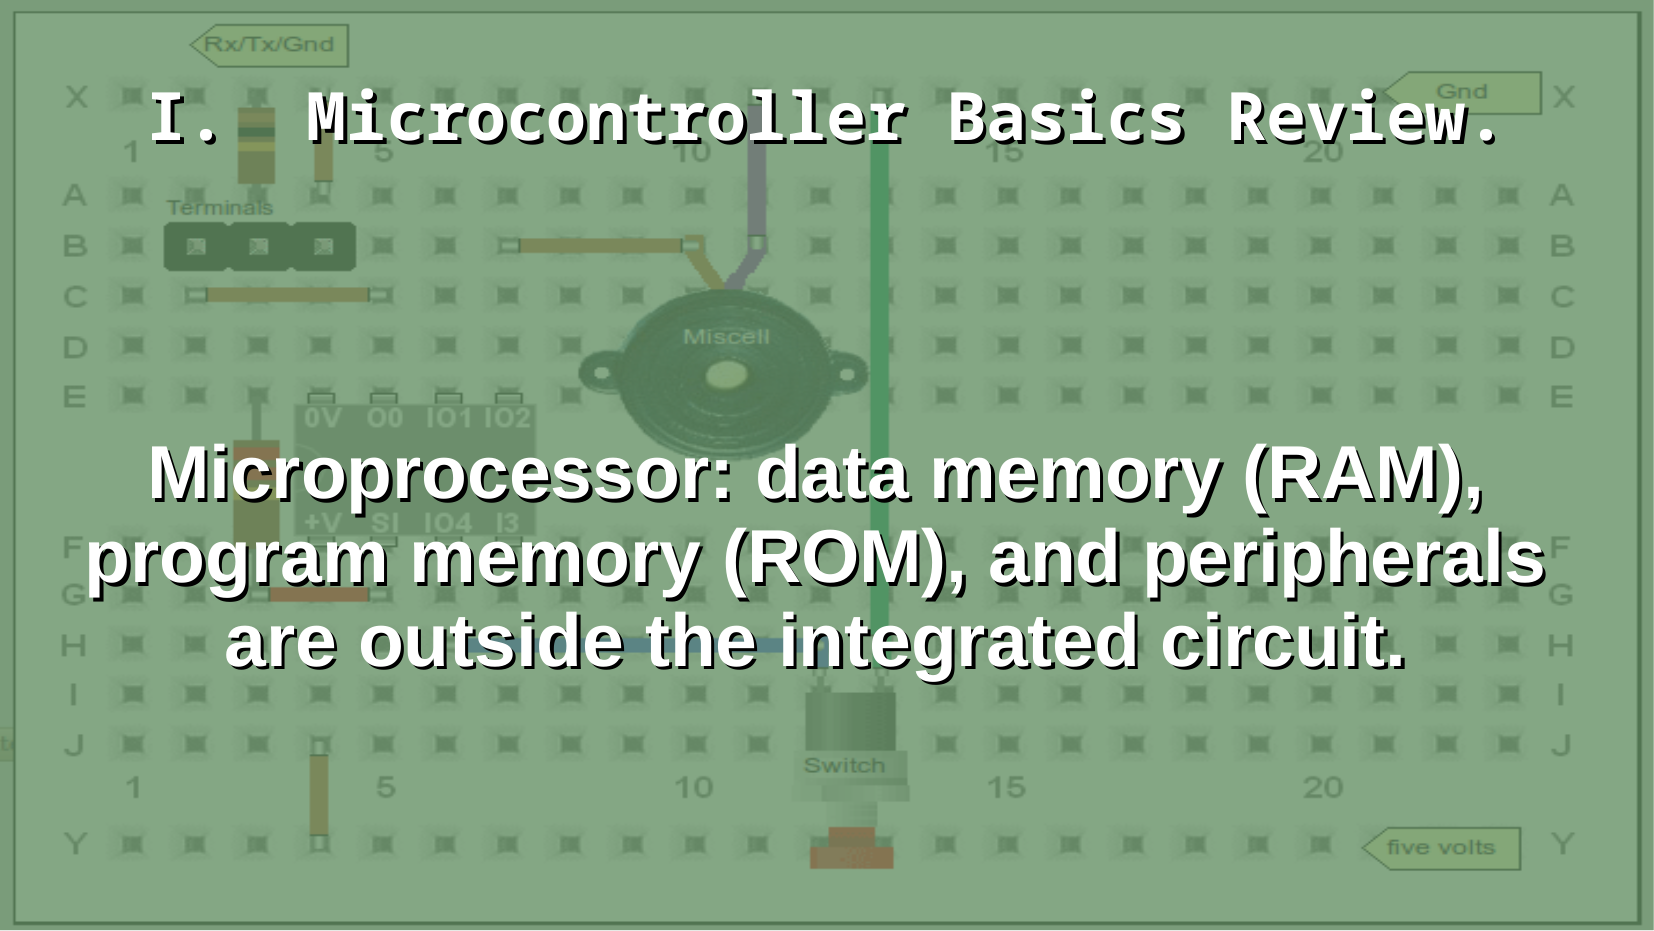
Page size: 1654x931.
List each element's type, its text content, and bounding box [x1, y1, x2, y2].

text_box Microprocessor: data memory (RAM), program memory (ROM), and peripherals are outside the integrated circuit. [71, 287, 1561, 827]
picture [0, 0, 1654, 931]
title I. Microcontroller Basics Review. [82, 28, 1571, 202]
